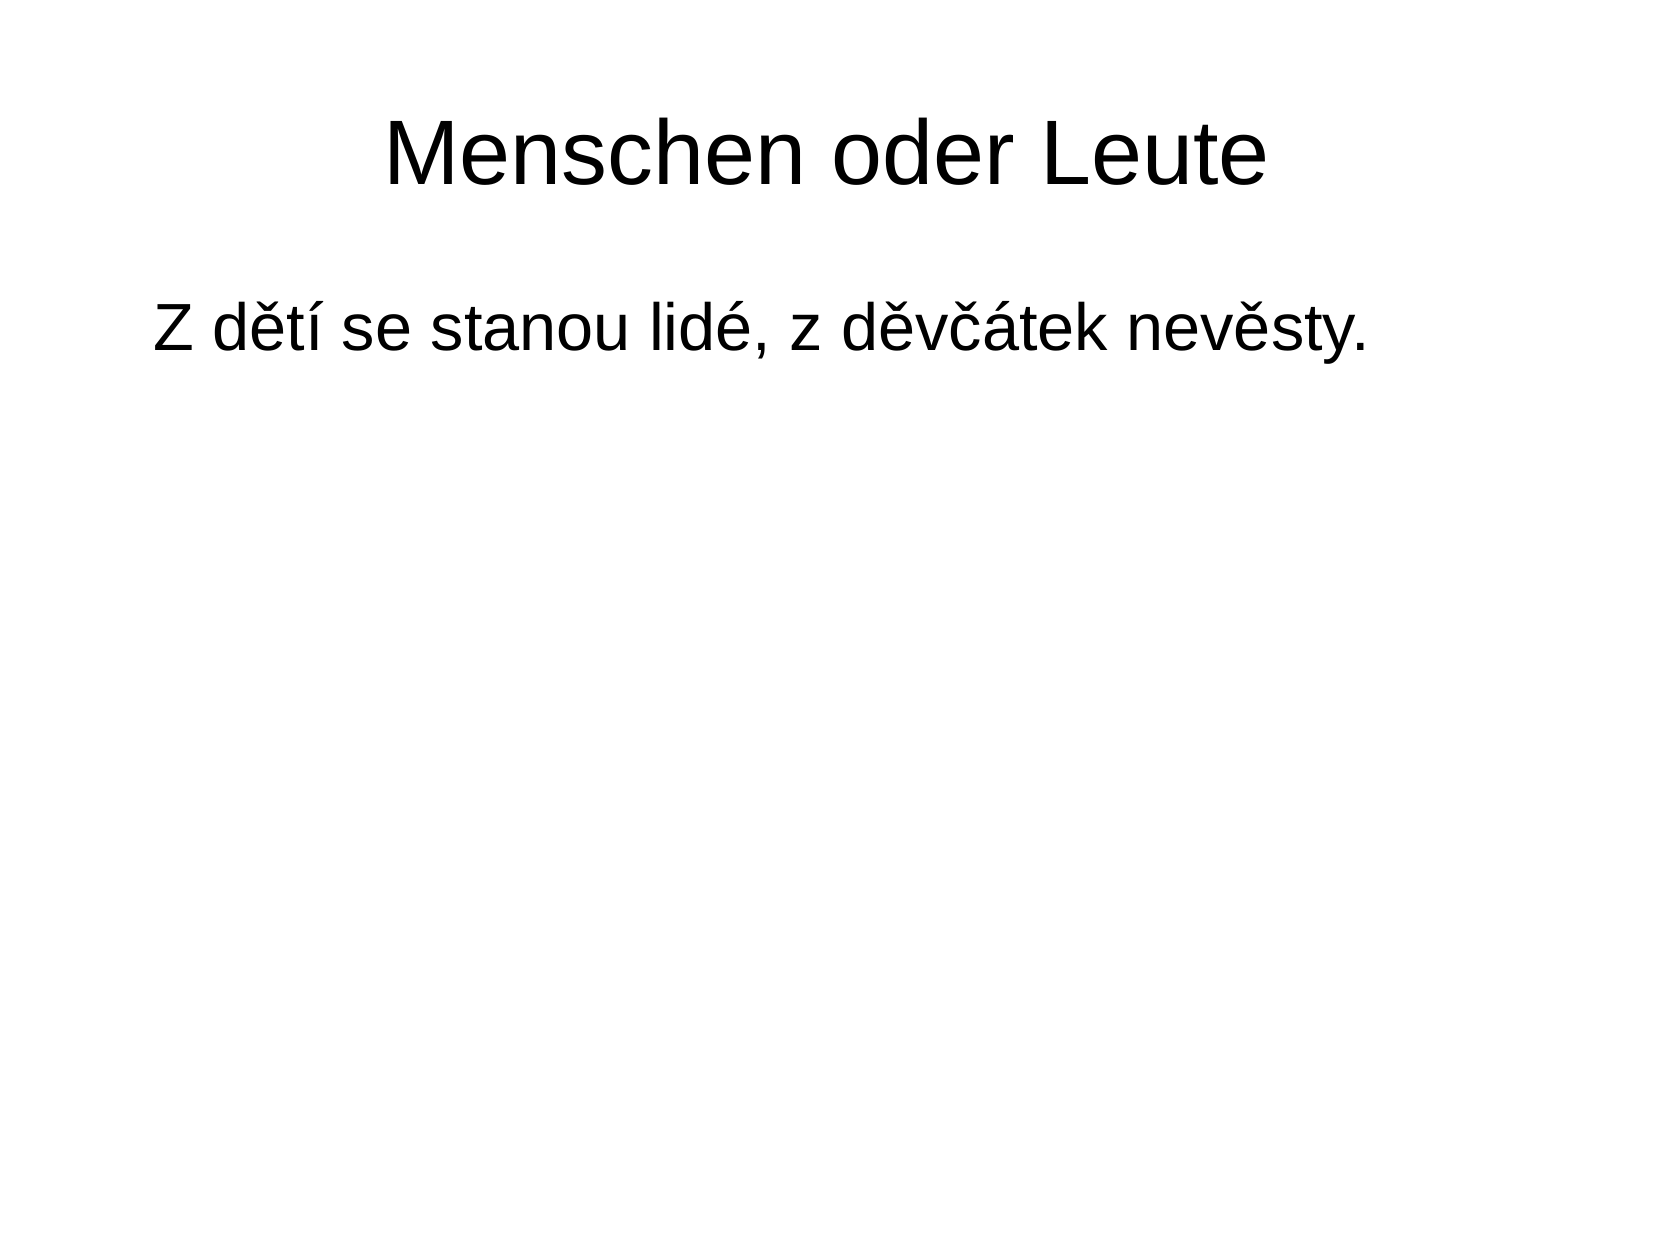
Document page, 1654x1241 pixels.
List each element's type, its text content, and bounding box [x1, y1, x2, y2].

list Z dětí se stanou lidé, z děvčátek nevěsty. [82, 290, 1571, 1010]
title Menschen oder Leute [82, 49, 1571, 257]
